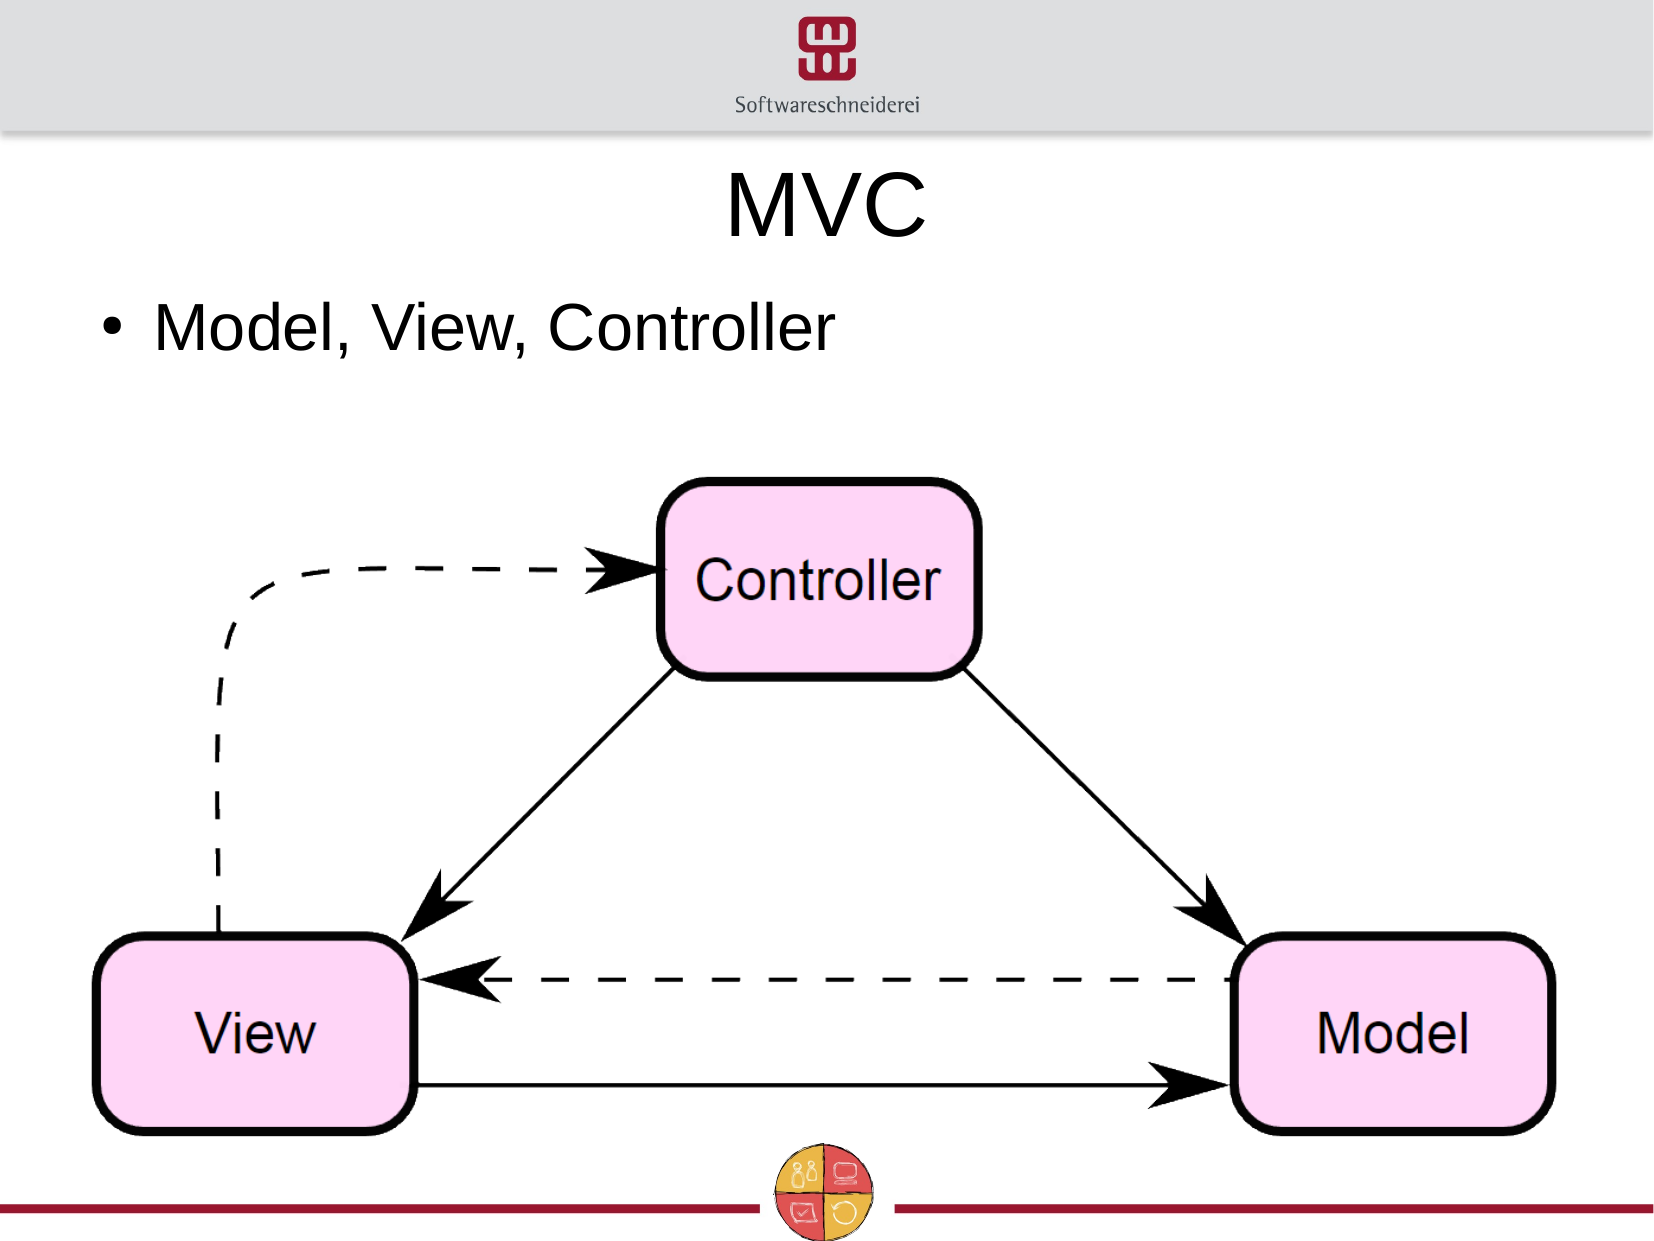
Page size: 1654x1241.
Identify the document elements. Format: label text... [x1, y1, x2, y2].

picture [0, 0, 1654, 1241]
list Model, View, Controller [82, 290, 1571, 1010]
title MVC [82, 147, 1571, 257]
